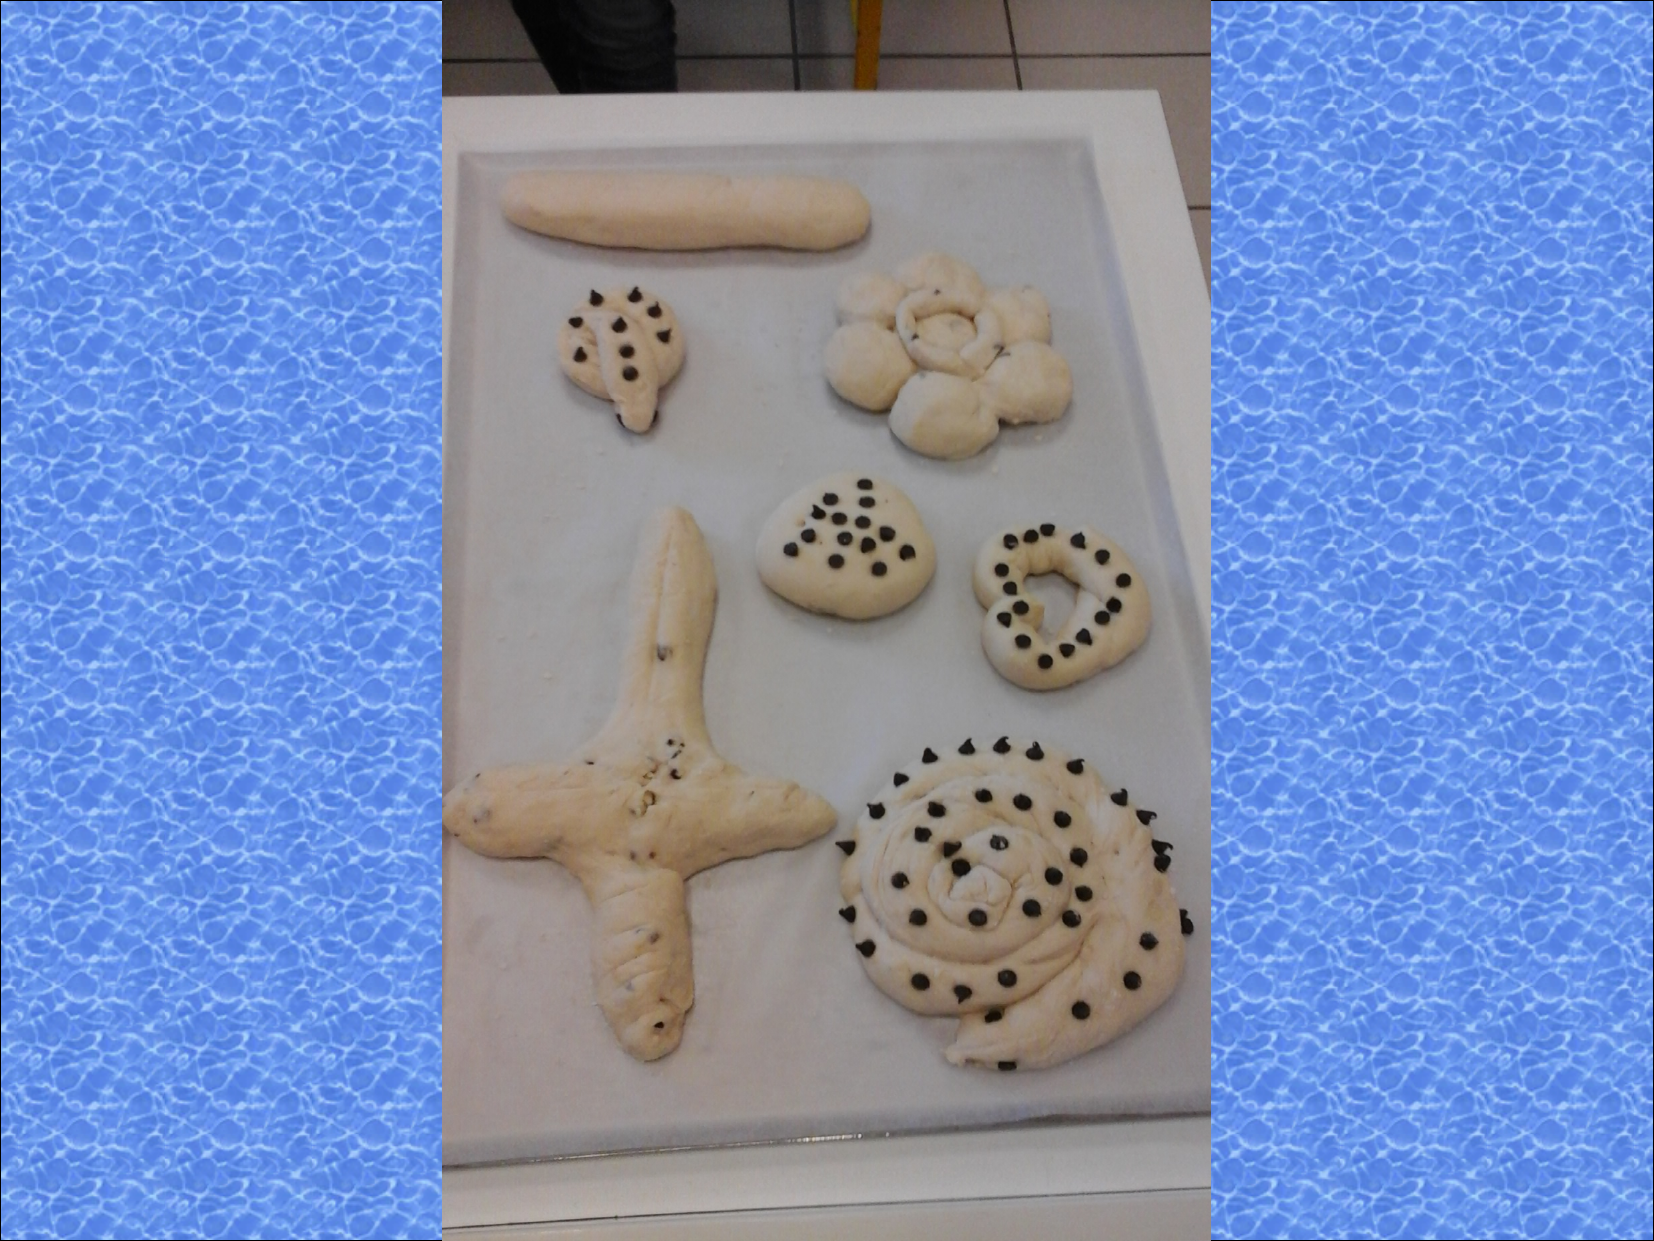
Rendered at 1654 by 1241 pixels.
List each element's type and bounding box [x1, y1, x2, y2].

text_box [0, 0, 442, 1241]
picture [442, 0, 1211, 1241]
text_box [1211, 0, 1654, 1241]
